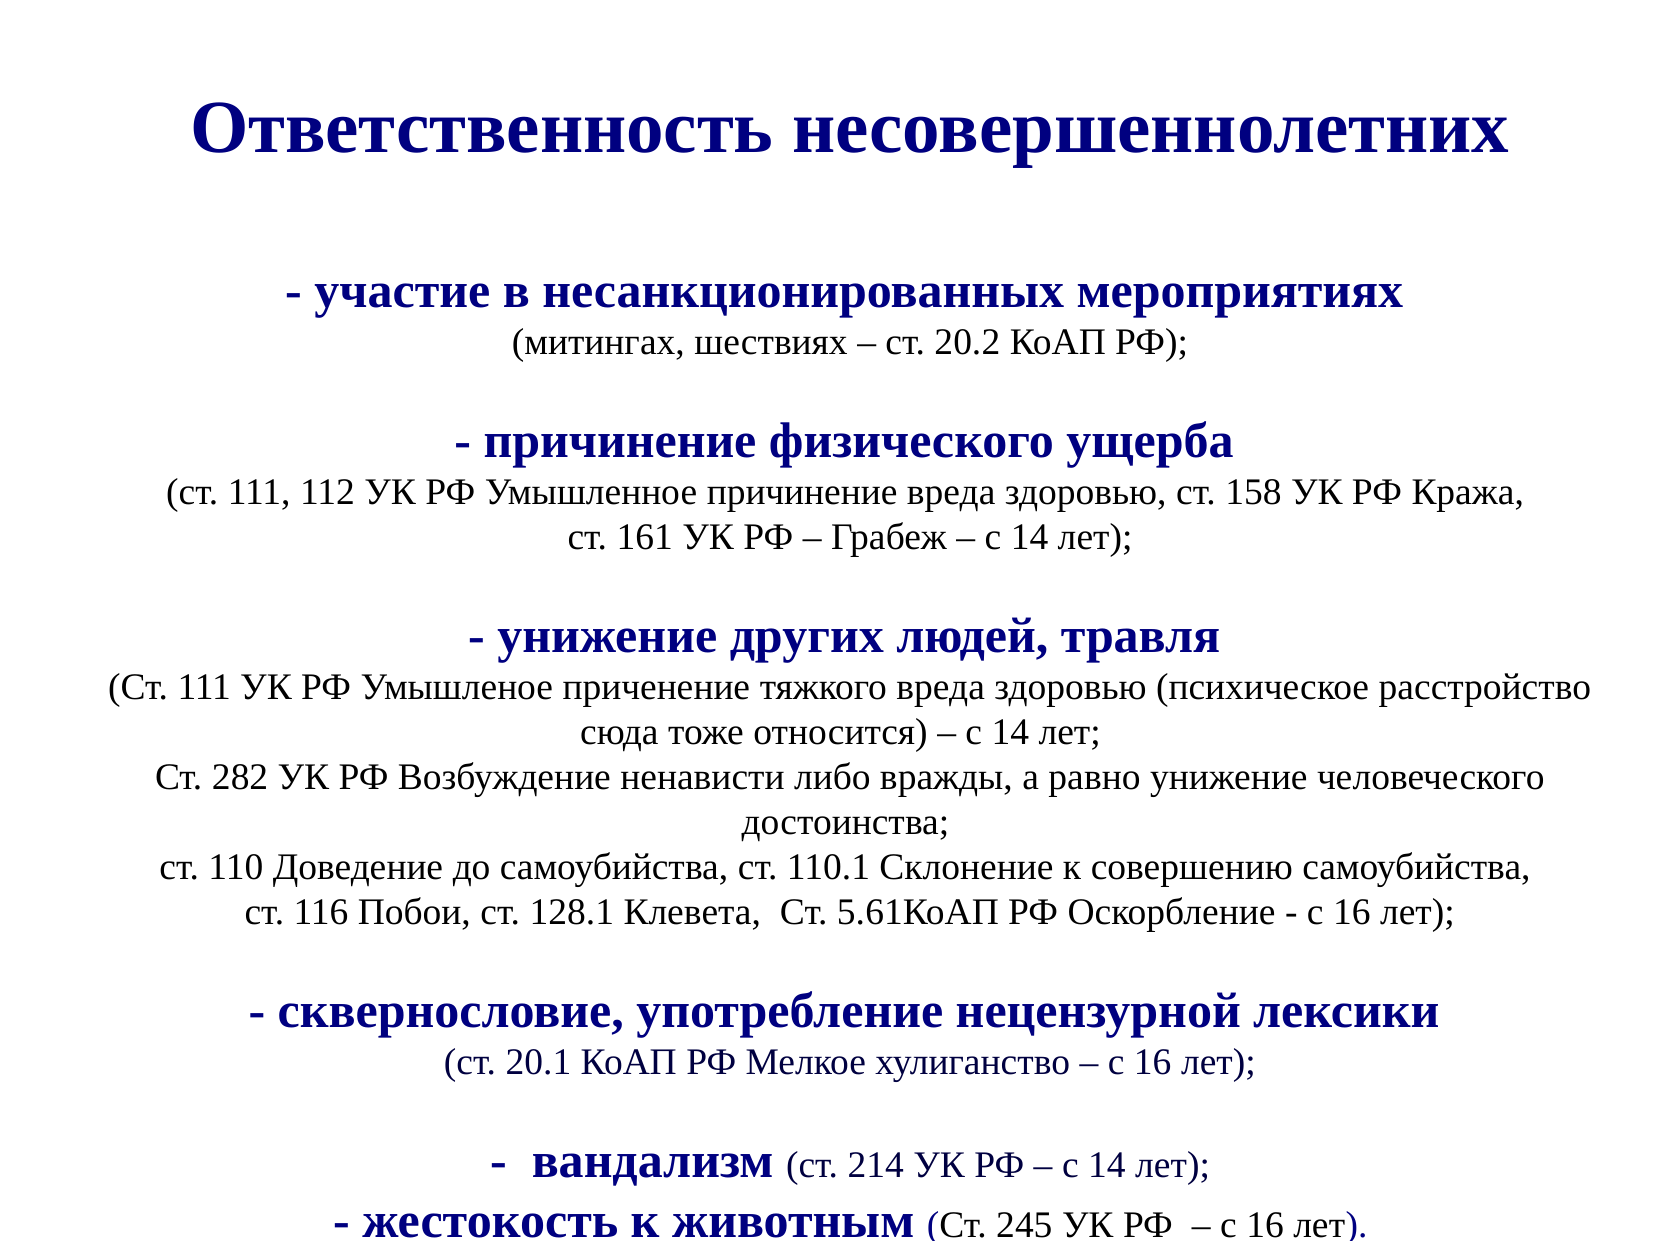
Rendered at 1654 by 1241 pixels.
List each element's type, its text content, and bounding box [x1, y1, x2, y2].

title Ответственность несовершеннолетних - участие в несанкционированных мероприятиях (митингах, шествиях – ст. 20.2 КоАП РФ); - причинение физического ущерба (ст. 111, 112 УК РФ Умышленное причинение вреда здоровью, ст. 158 УК РФ Кража, ст. 161 УК РФ – Грабеж – с 14 лет); - унижение других людей, травля (Ст. 111 УК РФ Умышленое приченение тяжкого вреда здоровью (психическое расстройство сюда тоже относится) – с 14 лет; Ст. 282 УК РФ Возбуждение ненависти либо вражды, а равно унижение человеческого достоинства; ст. 110 Доведение до самоубийства, ст. 110.1 Склонение к совершению самоубийства, ст. 116 Побои, ст. 128.1 Клевета, Ст. 5.61КоАП РФ Оскорбление - с 16 лет); - сквернословие, употребление нецензурной лексики (ст. 20.1 КоАП РФ Мелкое хулиганство – с 16 лет); - вандализм (ст. 214 УК РФ – с 14 лет); - жестокость к животным (Ст. 245 УК РФ – с 16 лет). [106, 0, 1595, 1138]
